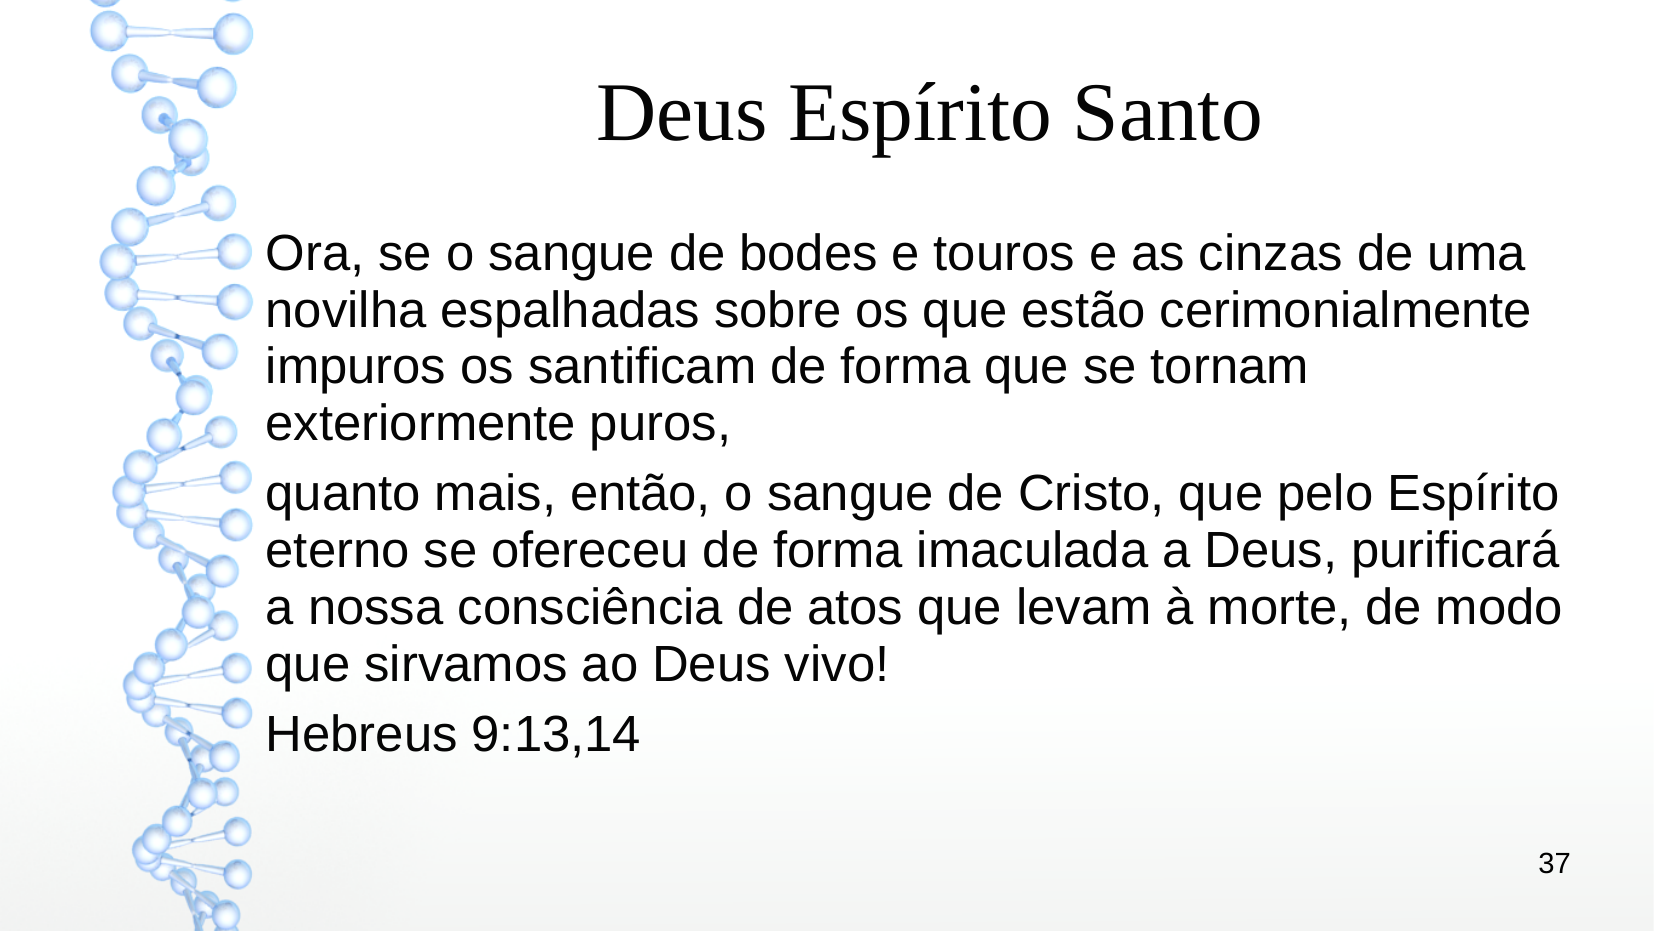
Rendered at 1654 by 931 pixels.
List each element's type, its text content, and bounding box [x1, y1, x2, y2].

list Ora, se o sangue de bodes e touros e as cinzas de uma novilha espalhadas sobre os que estão cerimonialmente impuros os santificam de forma que se tornam exteriormente puros, quanto mais, então, o sangue de Cristo, que pelo Espírito eterno se ofereceu de forma imaculada a Deus, purificará a nossa consciência de atos que levam à morte, de modo que sirvamos ao Deus vivo! Hebreus 9:13,14 [265, 224, 1595, 764]
title Deus Espírito Santo [265, 35, 1595, 189]
picture [0, 0, 1654, 931]
